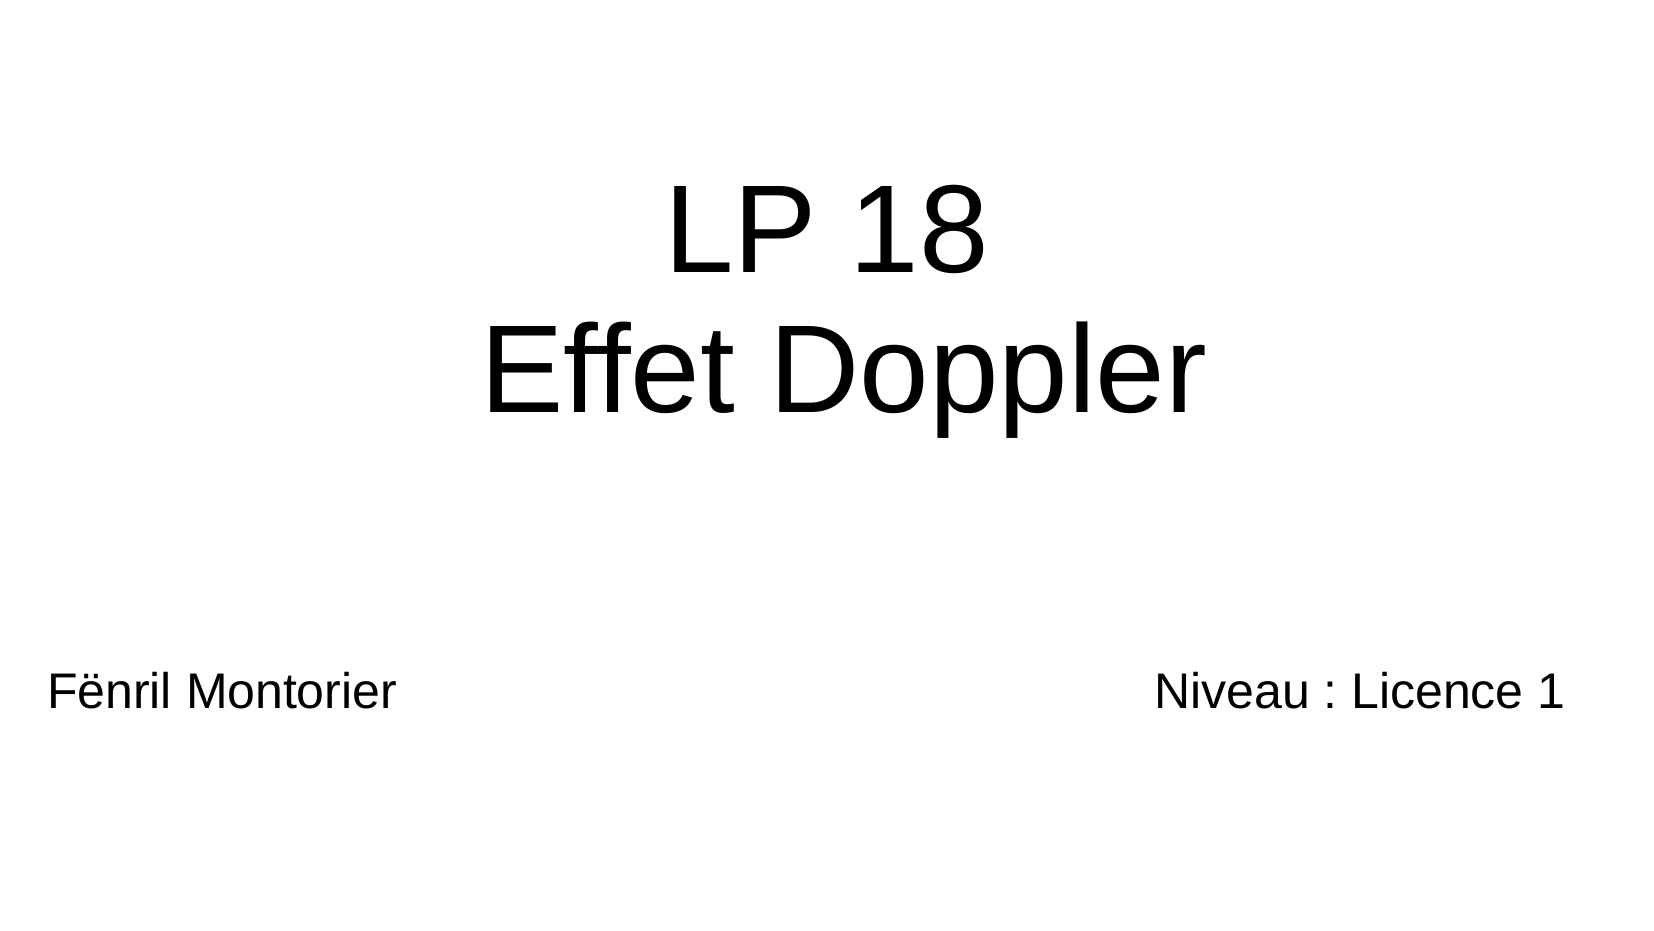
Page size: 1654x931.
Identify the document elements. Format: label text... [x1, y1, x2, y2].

title LP 18 Effet Doppler [82, 159, 1571, 440]
subtitle Fënril Montorier Niveau : Licence 1 [47, 625, 1571, 758]
